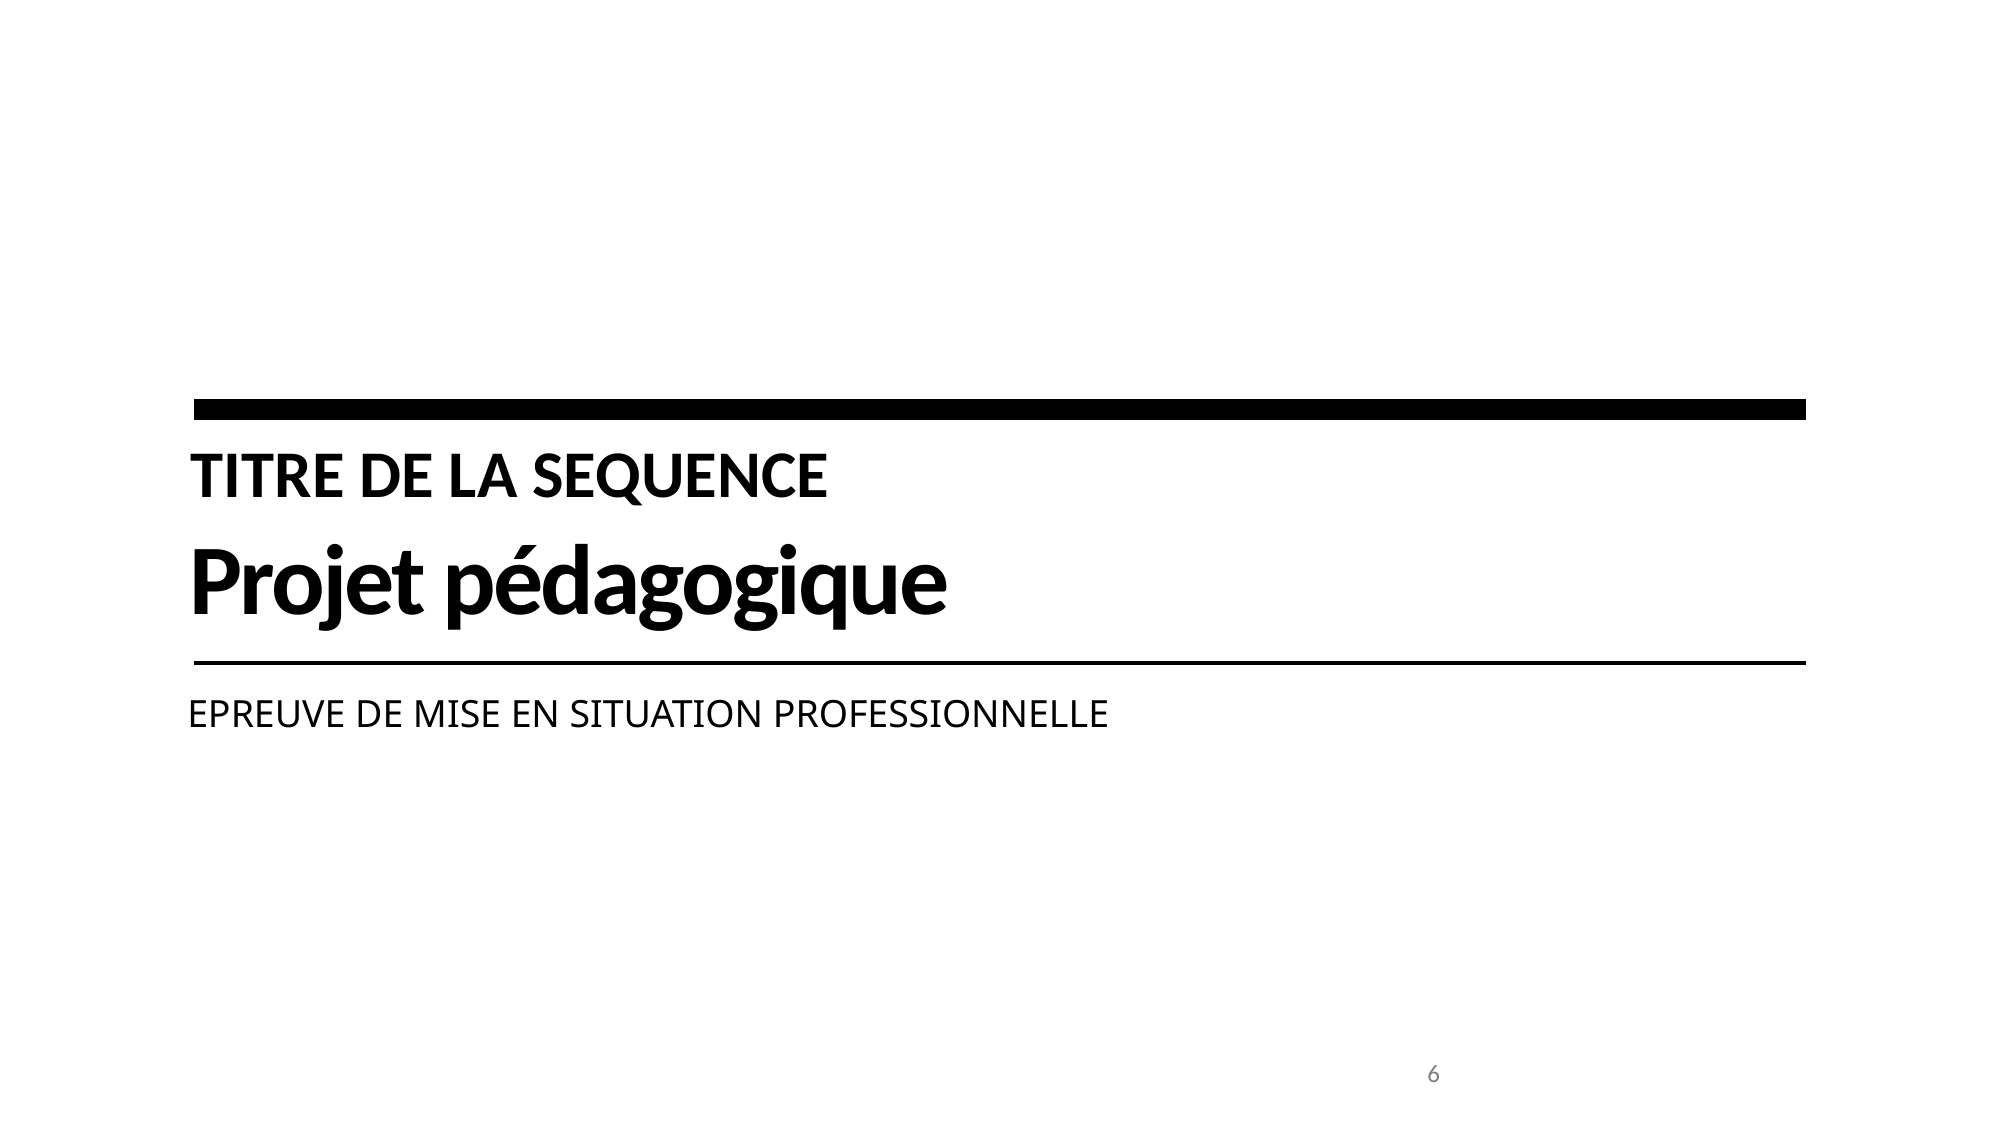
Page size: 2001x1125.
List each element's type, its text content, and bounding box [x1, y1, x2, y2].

text_box [1412, 1042, 1863, 1103]
text_box Projet pédagogique [172, 506, 967, 643]
text_box EPREUVE DE MISE EN SITUATION PROFESSIONNELLE [172, 682, 994, 744]
text_box TITRE DE LA SEQUENCE [172, 422, 848, 506]
